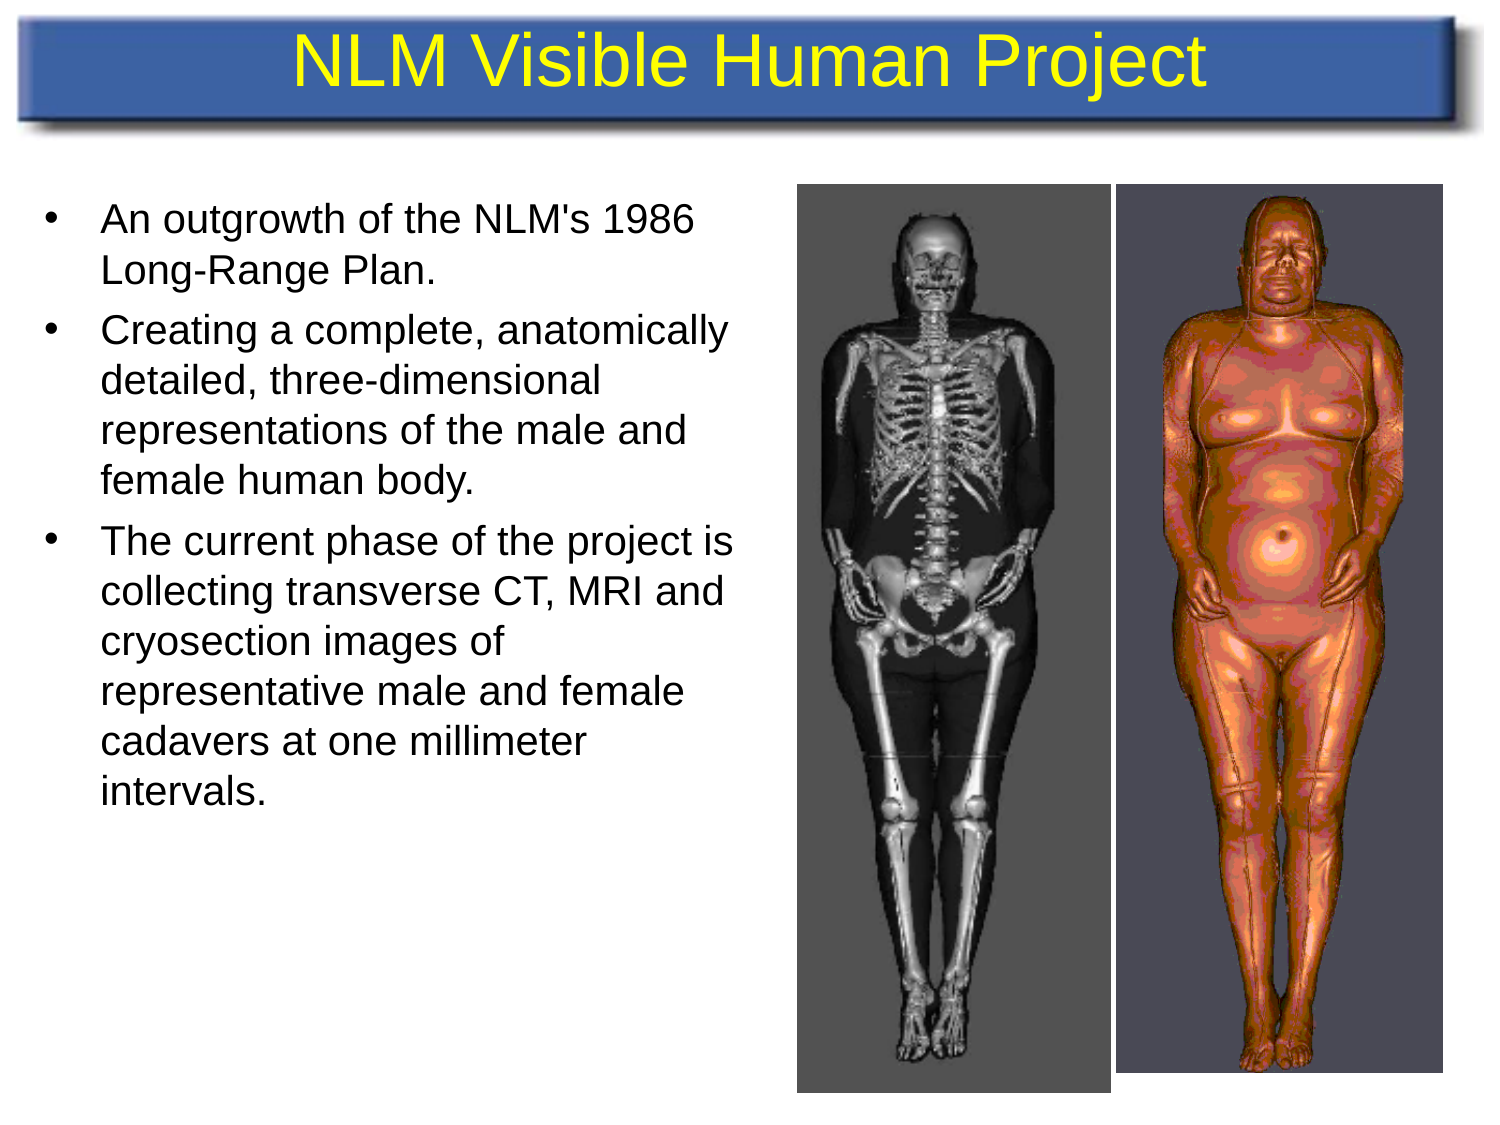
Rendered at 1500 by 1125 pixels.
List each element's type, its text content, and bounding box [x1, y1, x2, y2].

title NLM Visible Human Project [112, 0, 1388, 114]
list An outgrowth of the NLM's 1986 Long-Range Plan. Creating a complete, anatomically detailed, three-dimensional representations of the male and female human body. The current phase of the project is collecting transverse CT, MRI and cryosection images of representative male and female cadavers at one millimeter intervals. [29, 184, 762, 935]
picture [16, 13, 1484, 141]
chart [1116, 184, 1443, 1073]
chart [797, 184, 1111, 1093]
